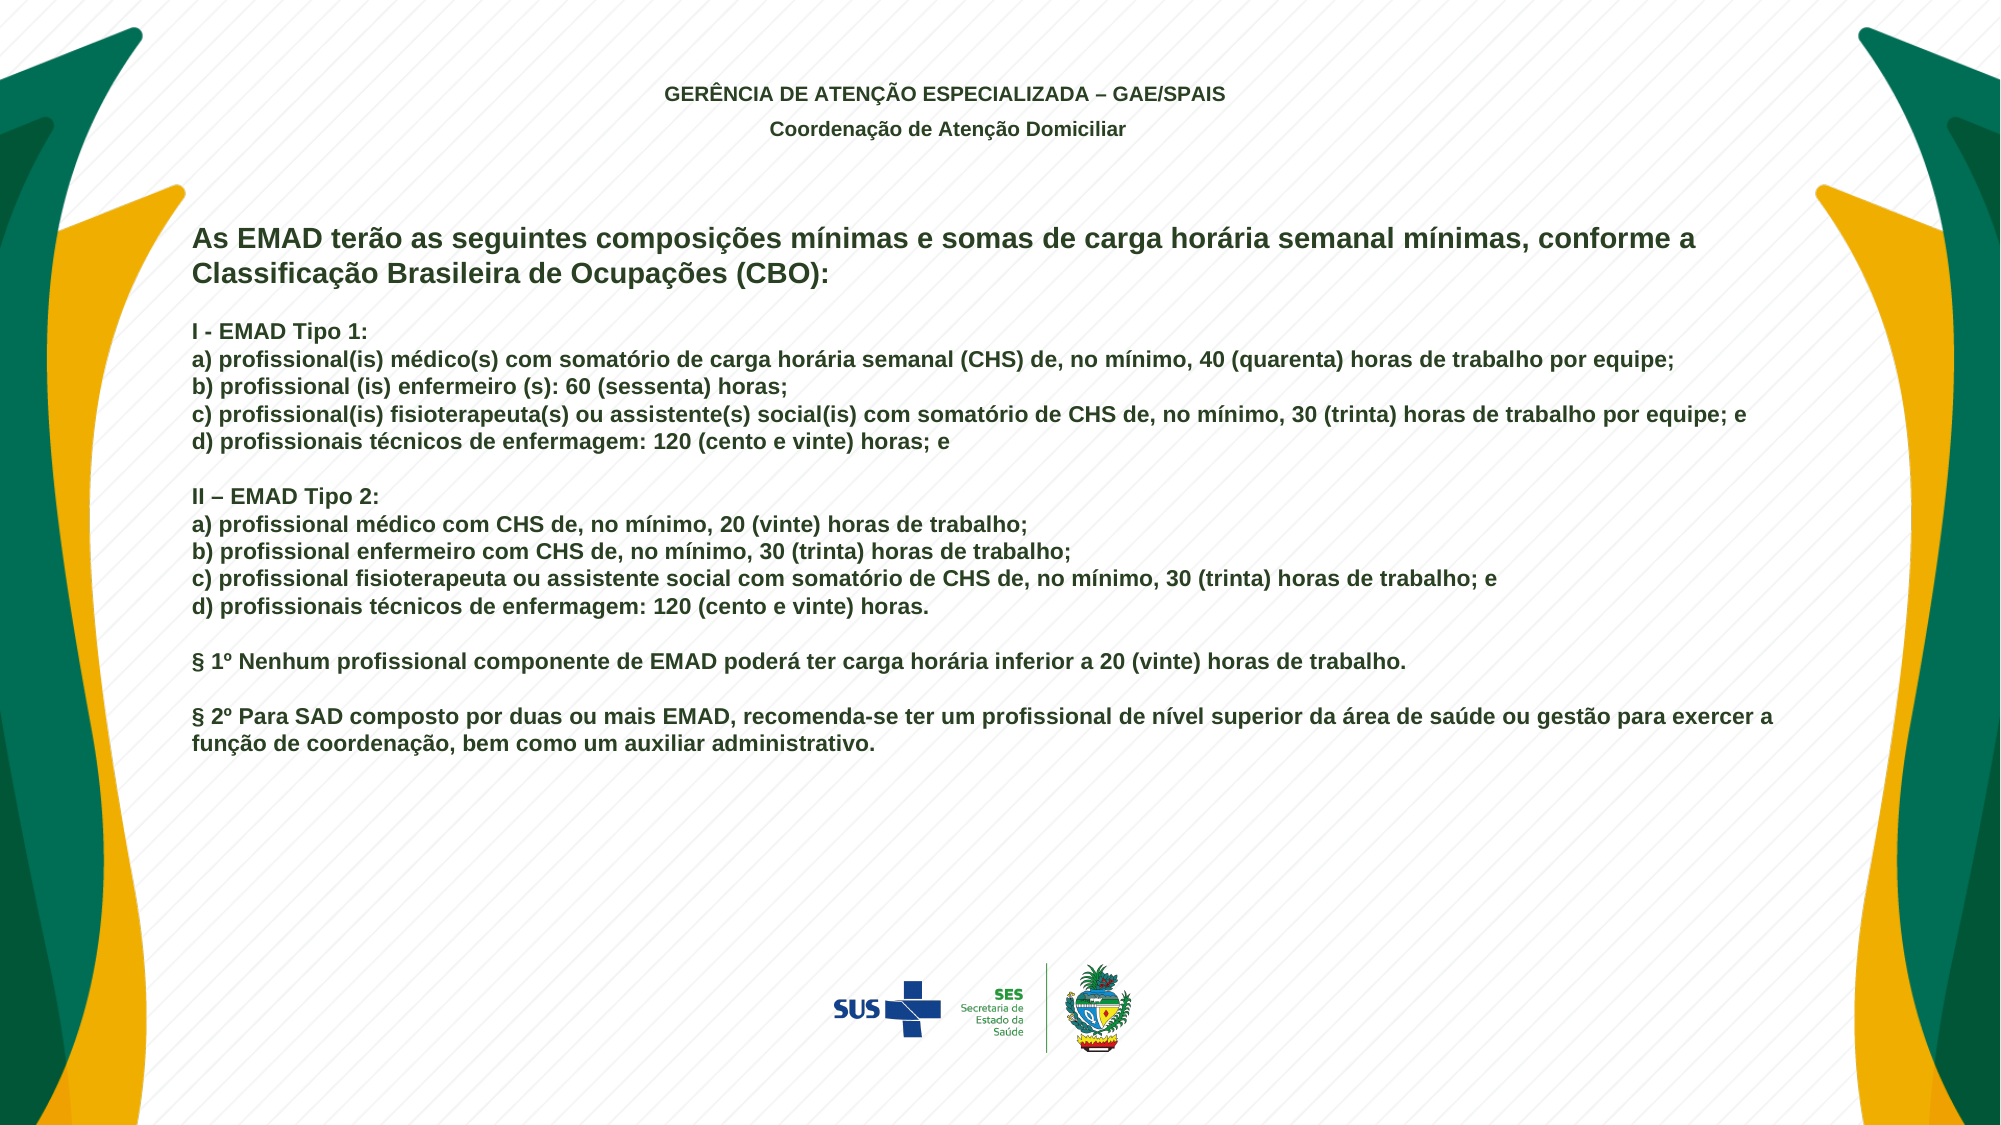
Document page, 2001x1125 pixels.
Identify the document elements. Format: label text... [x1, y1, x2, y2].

text_box As EMAD terão as seguintes composições mínimas e somas de carga horária semanal mínimas, conforme a Classificação Brasileira de Ocupações (CBO): I - EMAD Tipo 1: a) profissional(is) médico(s) com somatório de carga horária semanal (CHS) de, no mínimo, 40 (quarenta) horas de trabalho por equipe; b) profissional (is) enfermeiro (s): 60 (sessenta) horas; c) profissional(is) fisioterapeuta(s) ou assistente(s) social(is) com somatório de CHS de, no mínimo, 30 (trinta) horas de trabalho por equipe; e d) profissionais técnicos de enfermagem: 120 (cento e vinte) horas; e II – EMAD Tipo 2: a) profissional médico com CHS de, no mínimo, 20 (vinte) horas de trabalho; b) profissional enfermeiro com CHS de, no mínimo, 30 (trinta) horas de trabalho; c) profissional fisioterapeuta ou assistente social com somatório de CHS de, no mínimo, 30 (trinta) horas de trabalho; e d) profissionais técnicos de enfermagem: 120 (cento e vinte) horas. § 1º Nenhum profissional componente de EMAD poderá ter carga horária inferior a 20 (vinte) horas de trabalho. § 2º Para SAD composto por duas ou mais EMAD, recomenda-se ter um profissional de nível superior da área de saúde ou gestão para exercer a função de coordenação, bem como um auxiliar administrativo. [177, 177, 1802, 916]
picture [0, 0, 2001, 1125]
text_box GERÊNCIA DE ATENÇÃO ESPECIALIZADA – GAE/SPAIS Coordenação de Atenção Domiciliar [206, 72, 1684, 148]
